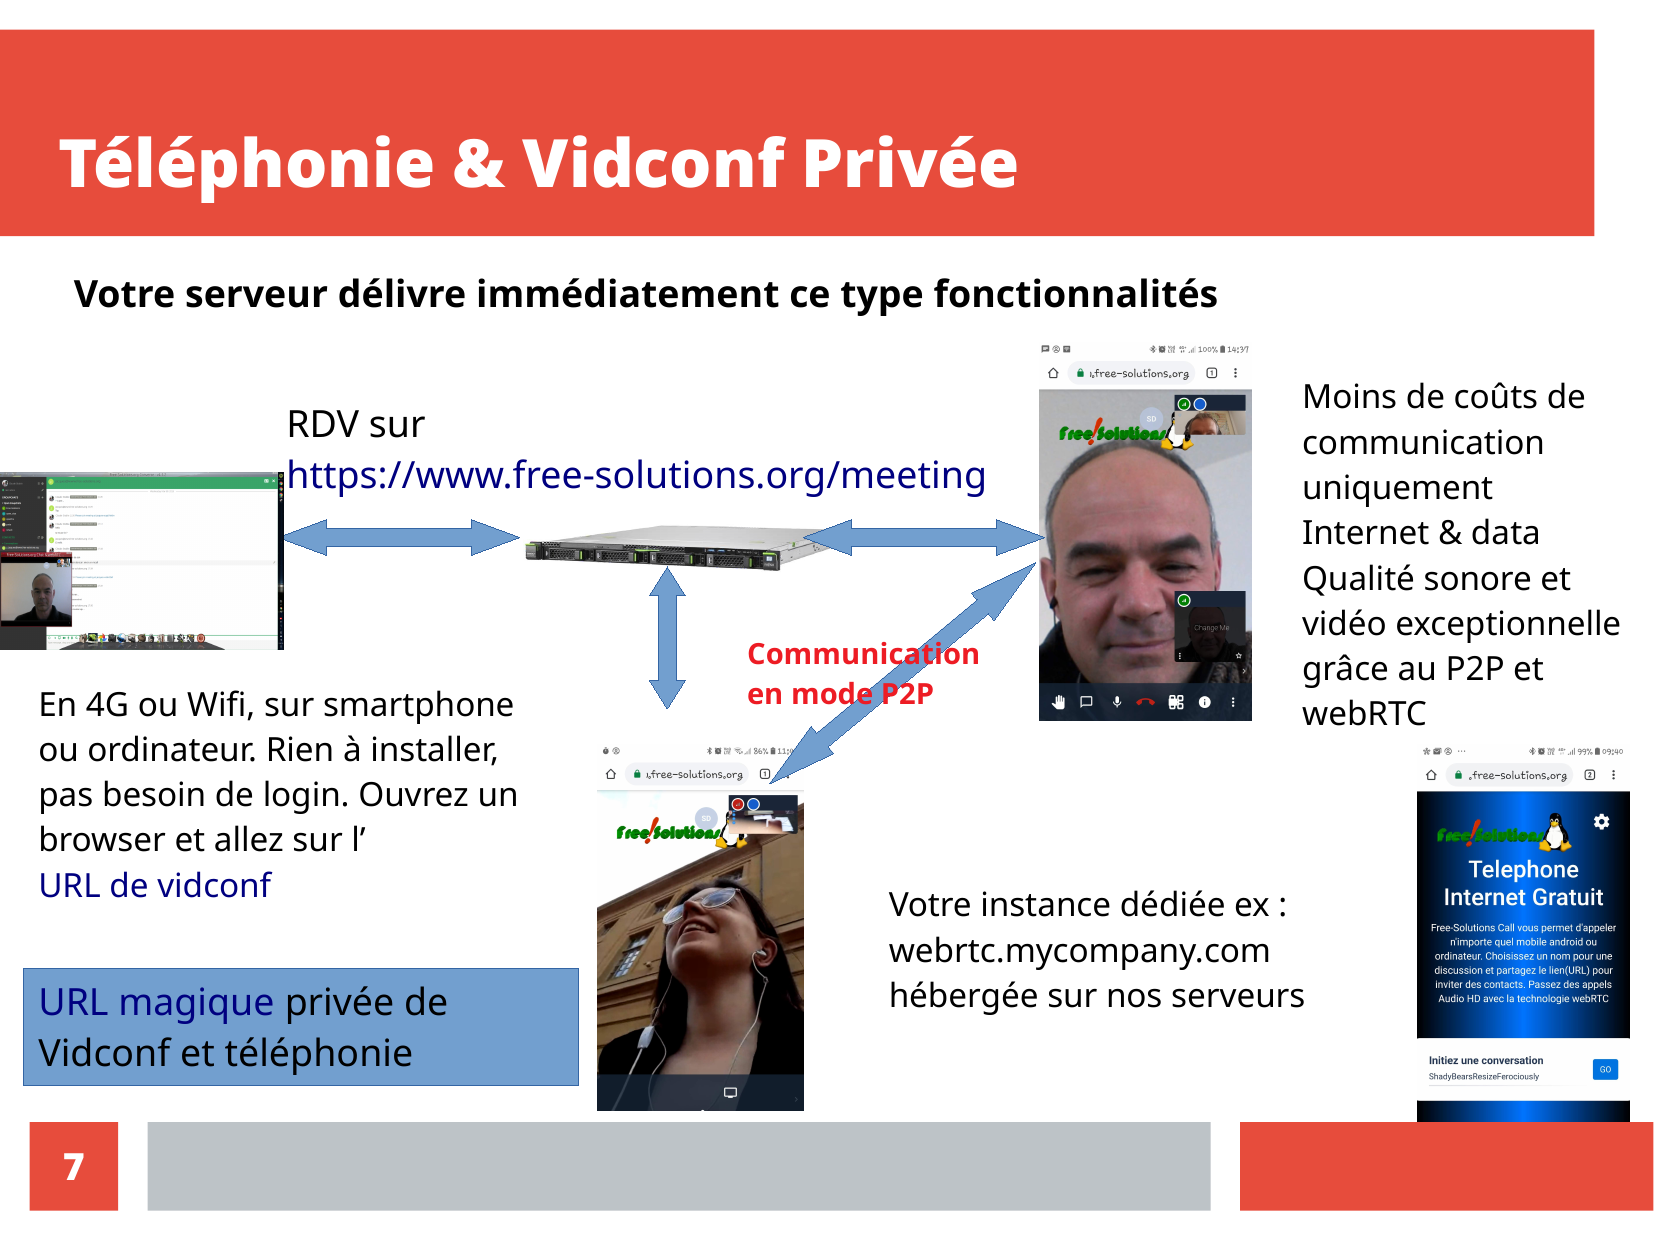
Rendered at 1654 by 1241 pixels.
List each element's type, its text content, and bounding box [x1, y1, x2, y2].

text_box [803, 519, 1045, 556]
picture [507, 504, 859, 686]
text_box Votre instance dédiée ex : webrtc.mycompany.com hébergée sur nos serveurs [874, 874, 1394, 1005]
picture [0, 472, 284, 650]
picture [1039, 386, 1252, 721]
text_box En 4G ou Wifi, sur smartphone ou ordinateur. Rien à installer, pas besoin de login. Ouvrez un browser et allez sur l’URL de vidconf [23, 673, 556, 953]
text_box [946, 562, 1036, 625]
text_box Communication en mode P2P [732, 625, 1028, 710]
picture [597, 744, 804, 1111]
text_box URL magique privée de Vidconf et téléphonie [23, 968, 579, 1071]
picture [1417, 744, 1630, 1122]
text_box [284, 519, 520, 556]
text_box [769, 710, 873, 784]
text_box RDV sur https://www.free-solutions.org/meeting [271, 389, 1052, 504]
text_box Votre serveur délivre immédiatement ce type fonctionnalités [59, 259, 1475, 386]
title Téléphonie & Vidconf Privée [59, 59, 1595, 207]
text_box [649, 566, 686, 709]
text_box Moins de coûts de communication uniquement Internet & data Qualité sonore et vidéo exceptionnelle grâce au P2P et webRTC [1287, 366, 1642, 728]
